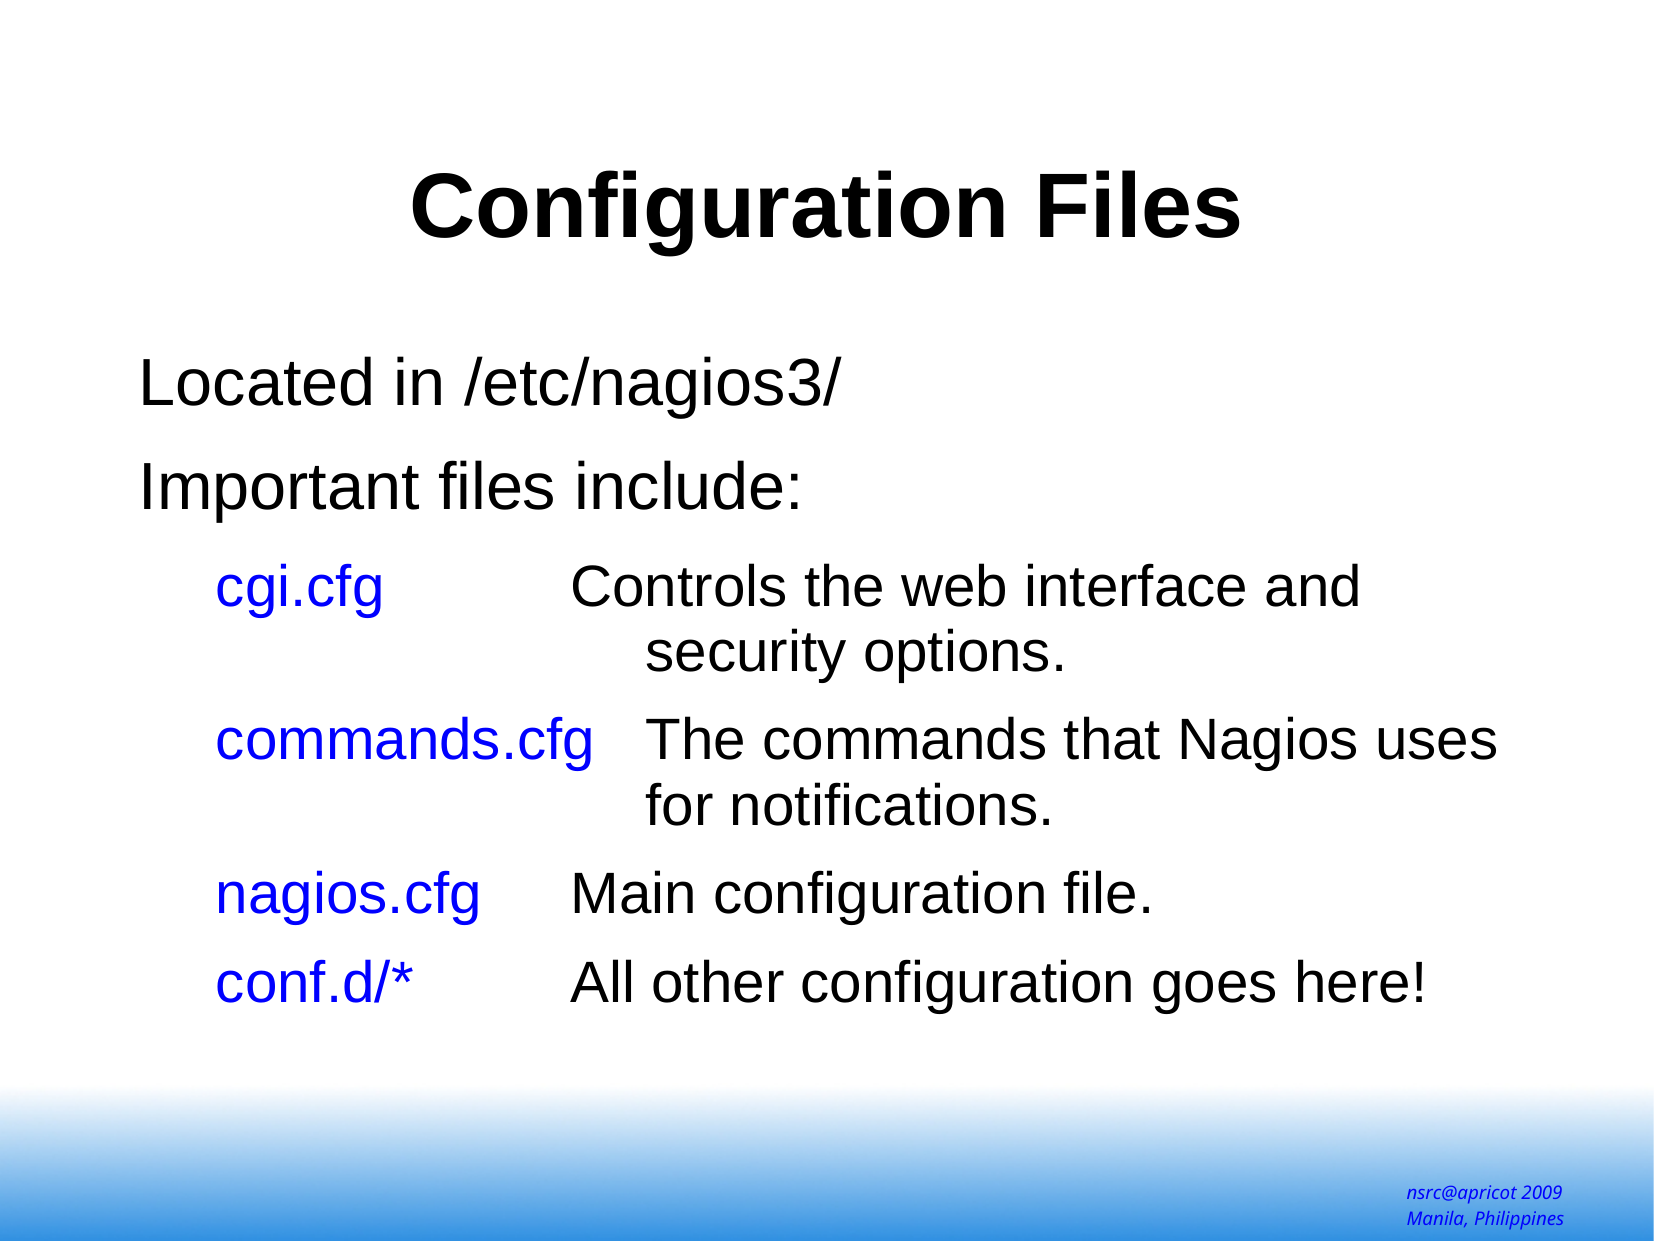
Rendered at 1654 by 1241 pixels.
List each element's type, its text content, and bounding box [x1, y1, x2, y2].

list Located in /etc/nagios3/ Important files include: cgi.cfg Controls the web interface and security options. commands.cfg The commands that Nagios uses for notifications. nagios.cfg Main configuration file. conf.d/* All other configuration goes here! [121, 344, 1567, 1174]
title Configuration Files [121, 102, 1534, 310]
picture [0, 1083, 1654, 1241]
